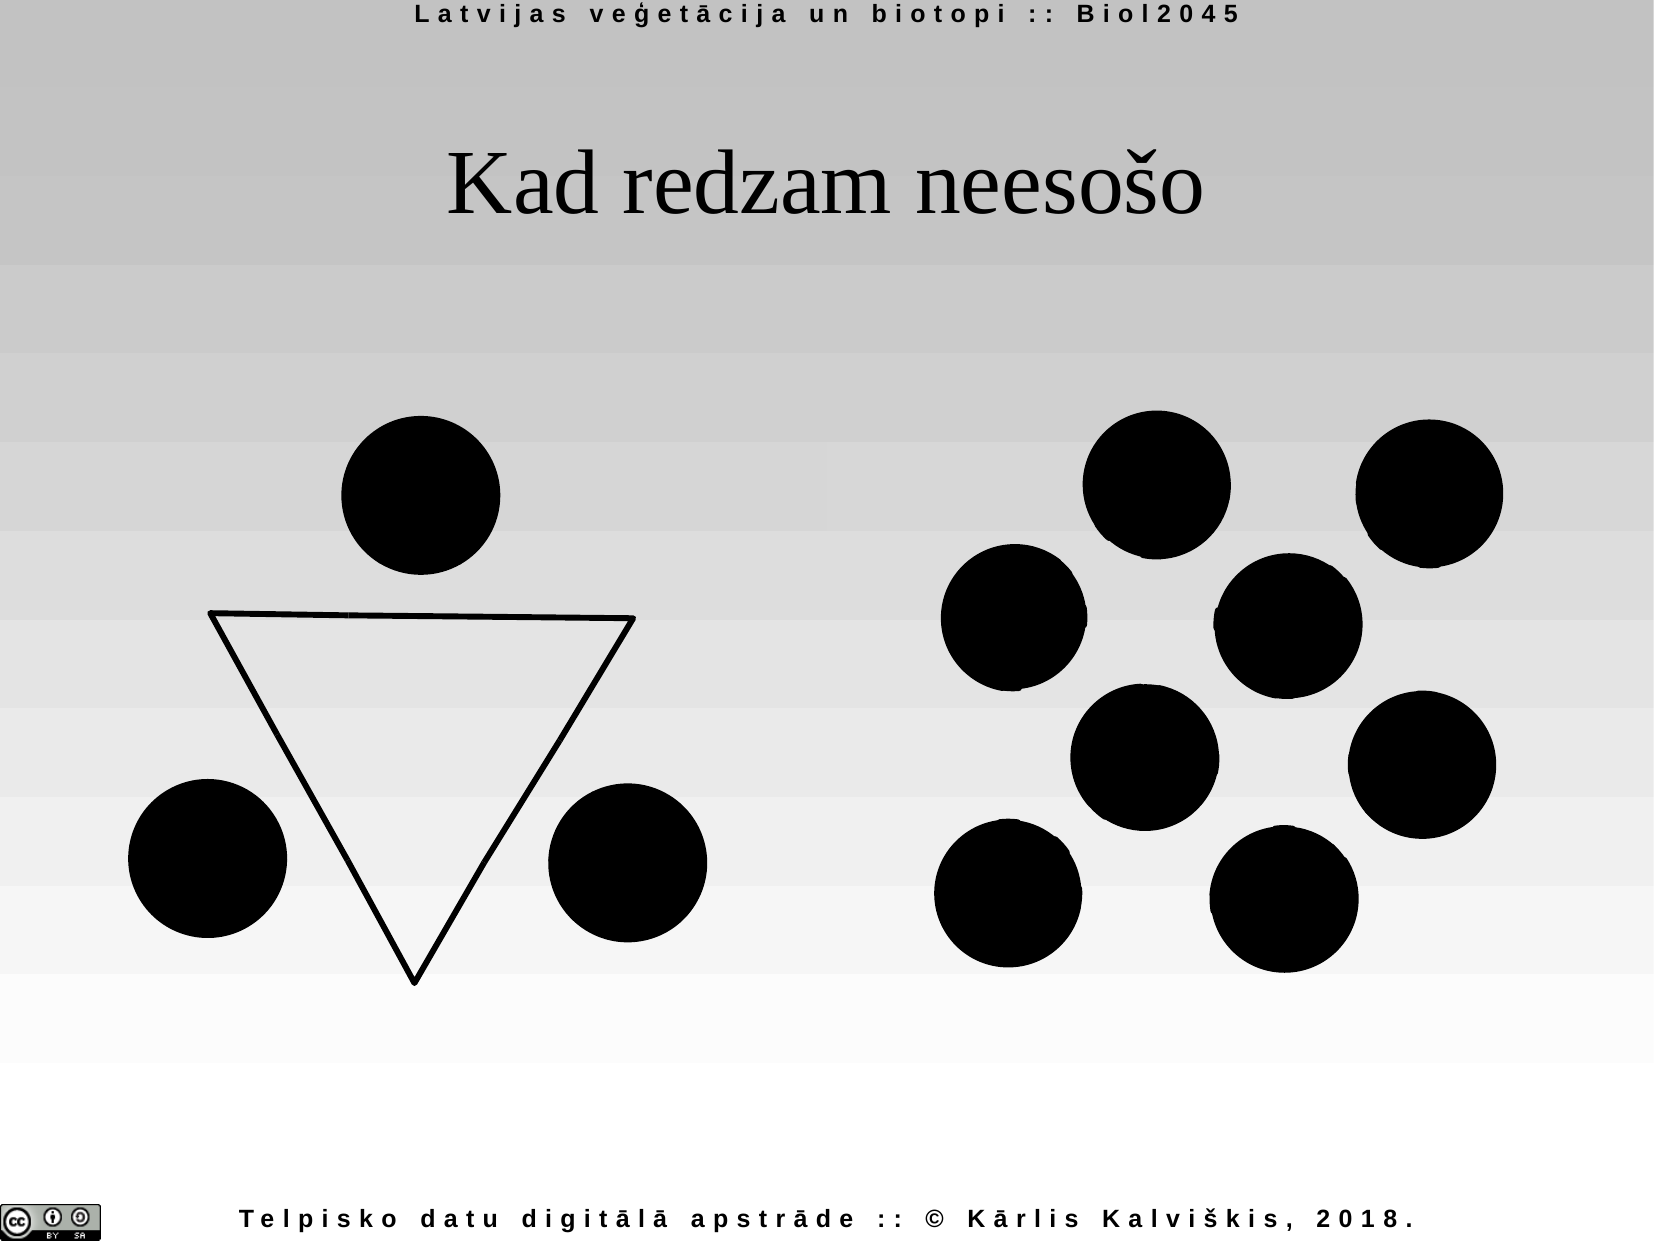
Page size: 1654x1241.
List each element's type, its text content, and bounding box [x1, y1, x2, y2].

text_box [1085, 413, 1228, 557]
text_box [937, 821, 1080, 965]
text_box [1358, 422, 1501, 566]
text_box [551, 786, 705, 940]
text_box [131, 781, 285, 936]
picture [0, 0, 1654, 1241]
text_box [344, 418, 498, 572]
text_box [943, 547, 1085, 689]
text_box [1350, 693, 1494, 836]
title Kad redzam neesošo [29, 49, 1625, 296]
text_box [1073, 686, 1217, 829]
text_box [1212, 828, 1356, 970]
text_box [1216, 556, 1360, 697]
